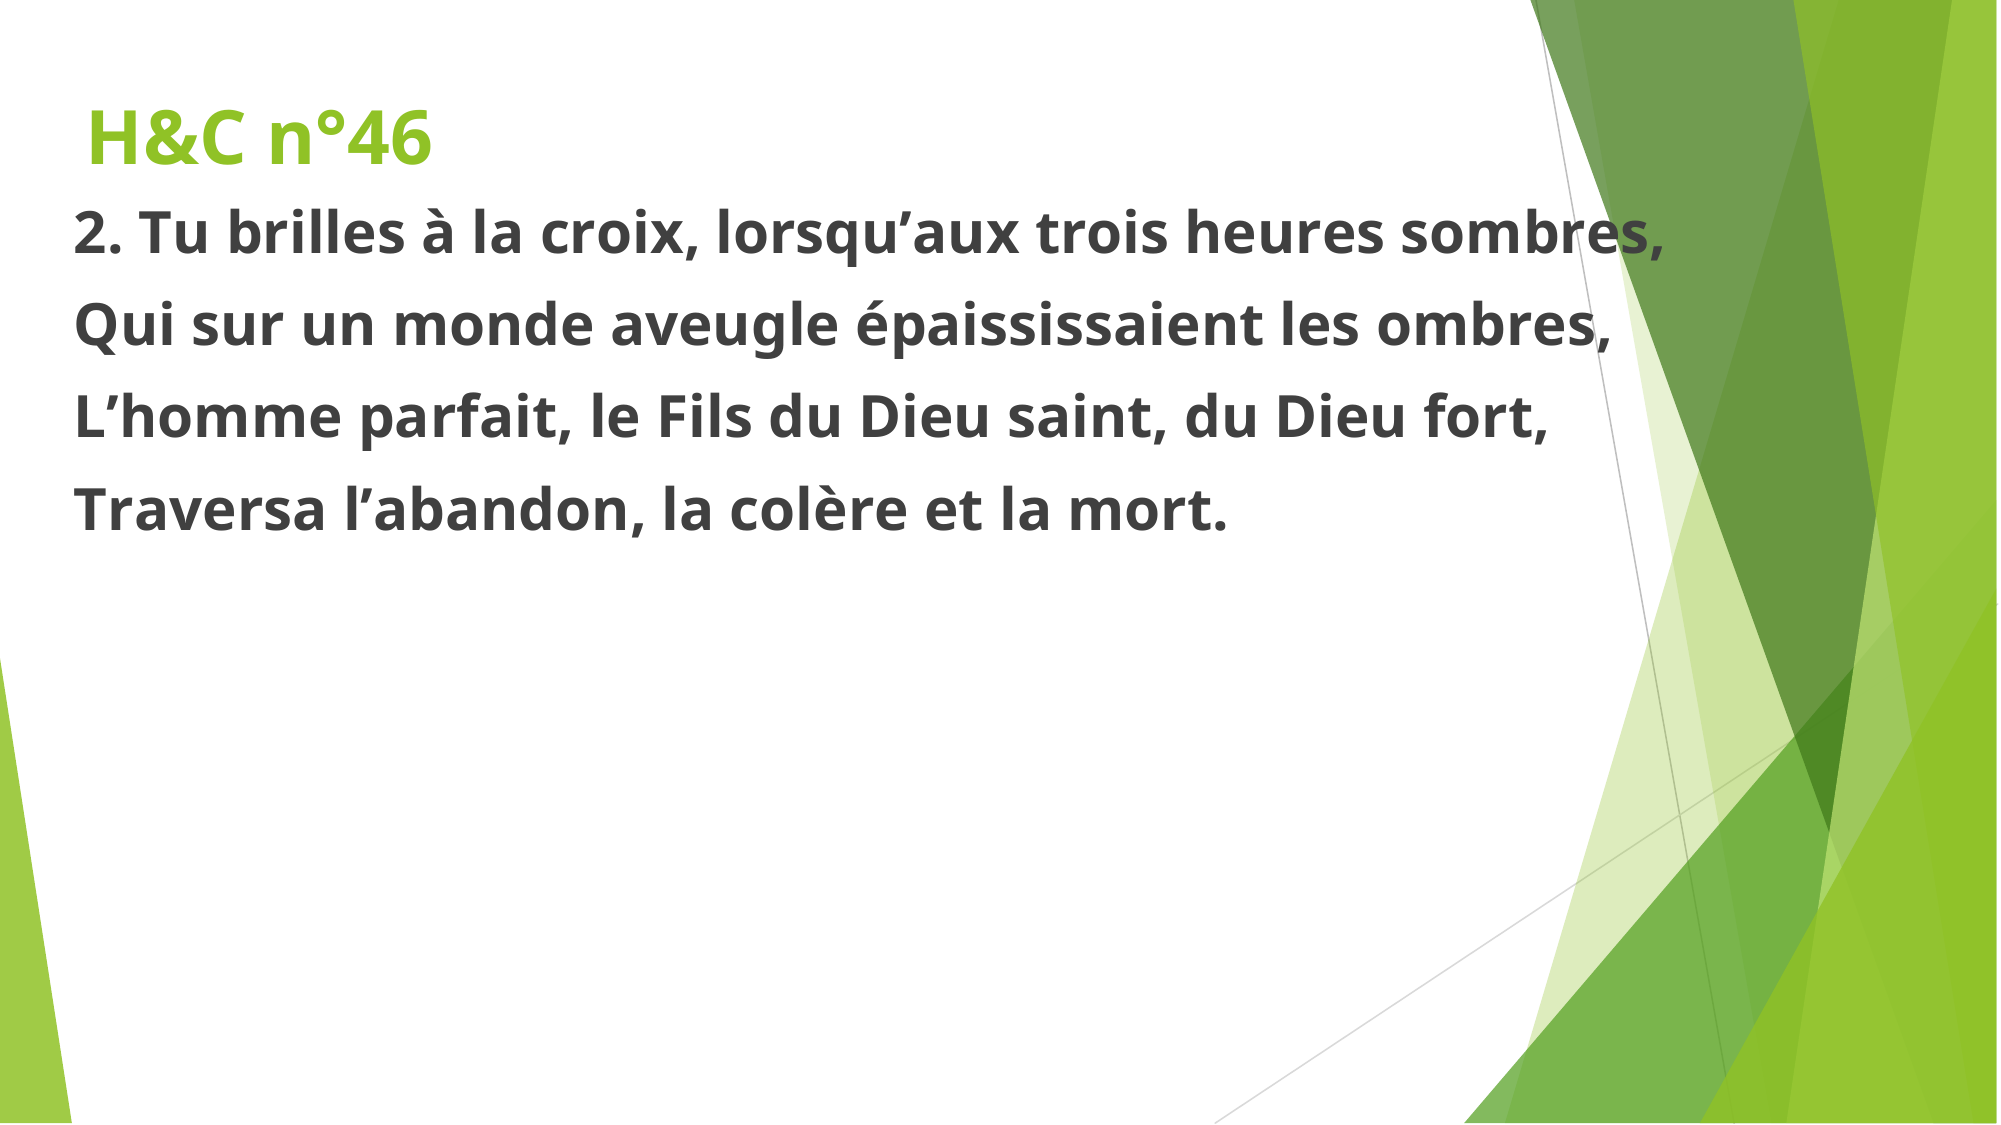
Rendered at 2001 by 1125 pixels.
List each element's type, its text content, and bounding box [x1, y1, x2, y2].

text_box 2. Tu brilles à la croix, lorsqu’aux trois heures sombres, Qui sur un monde aveugle épaississaient les ombres, L’homme parfait, le Fils du Dieu saint, du Dieu fort, Traversa l’abandon, la colère et la mort. [59, 177, 2001, 1075]
text_box H&C n°46 [70, 82, 863, 177]
